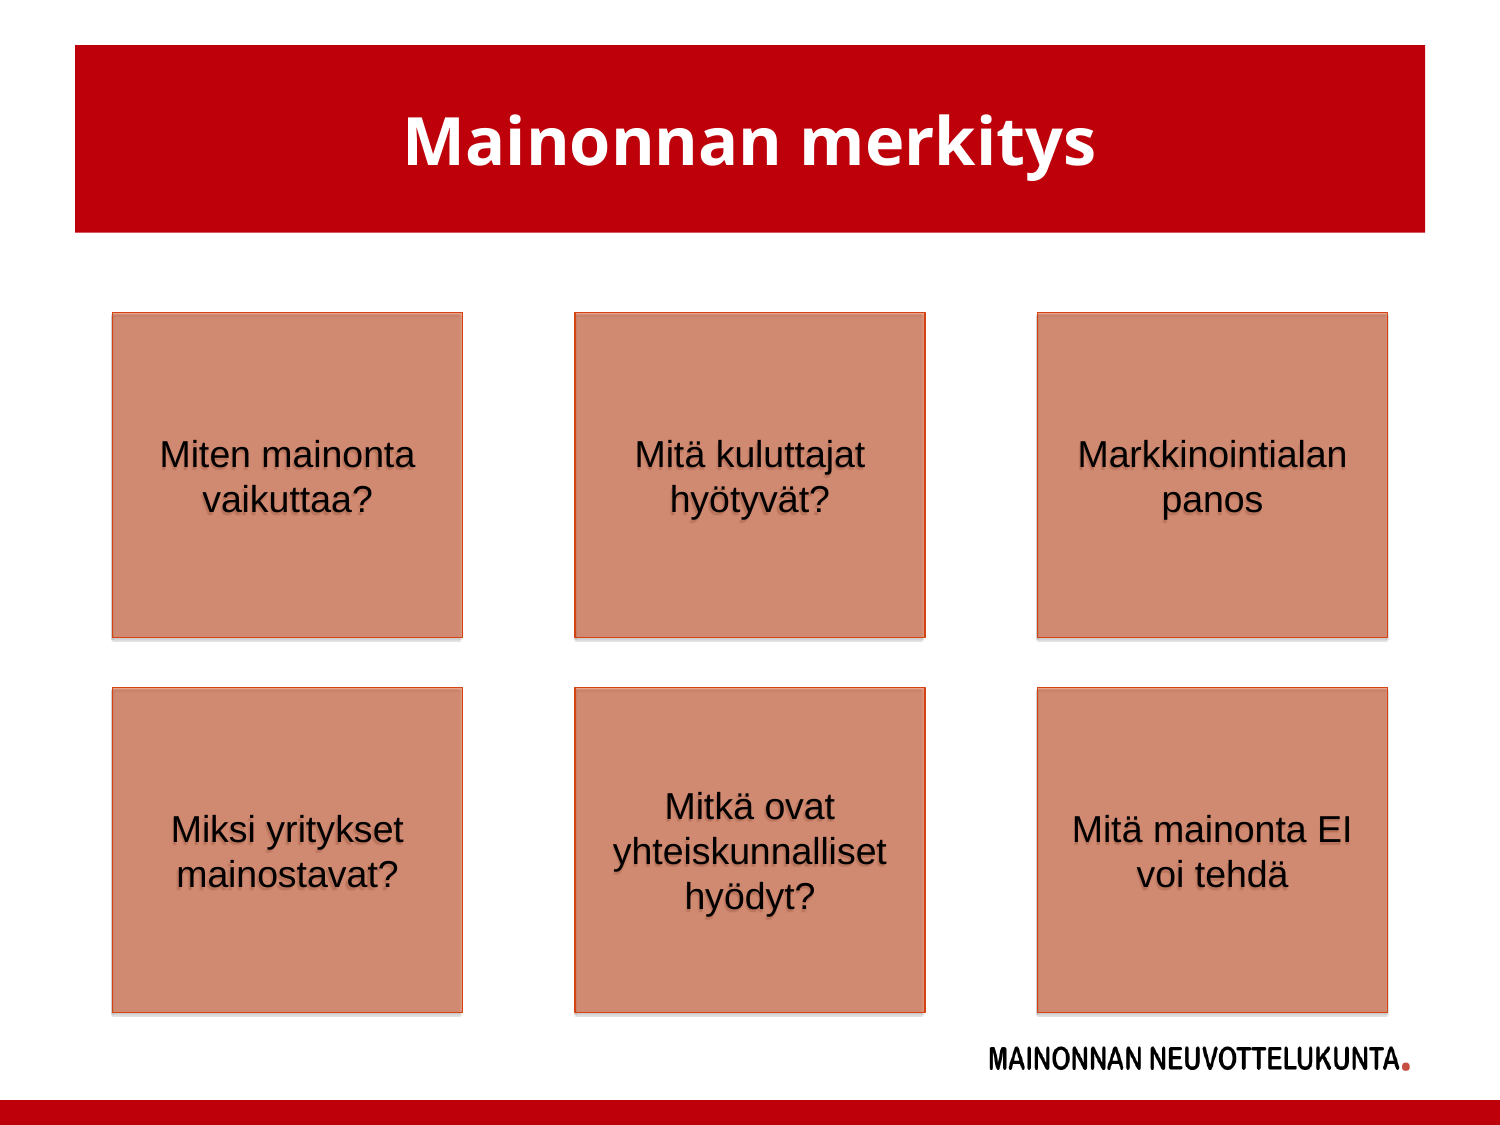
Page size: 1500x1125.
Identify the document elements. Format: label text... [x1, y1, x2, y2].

text_box Miksi yritykset mainostavat? [112, 687, 463, 1013]
text_box Mitkä ovat yhteiskunnalliset hyödyt? [575, 687, 925, 1013]
text_box Mitä mainonta EI voi tehdä [1037, 687, 1388, 1013]
title Mainonnan merkitys [75, 45, 1426, 233]
text_box Mitä kuluttajat hyötyvät? [575, 312, 925, 638]
text_box Markkinointialan panos [1037, 312, 1388, 638]
text_box Miten mainonta vaikuttaa? [112, 312, 463, 638]
